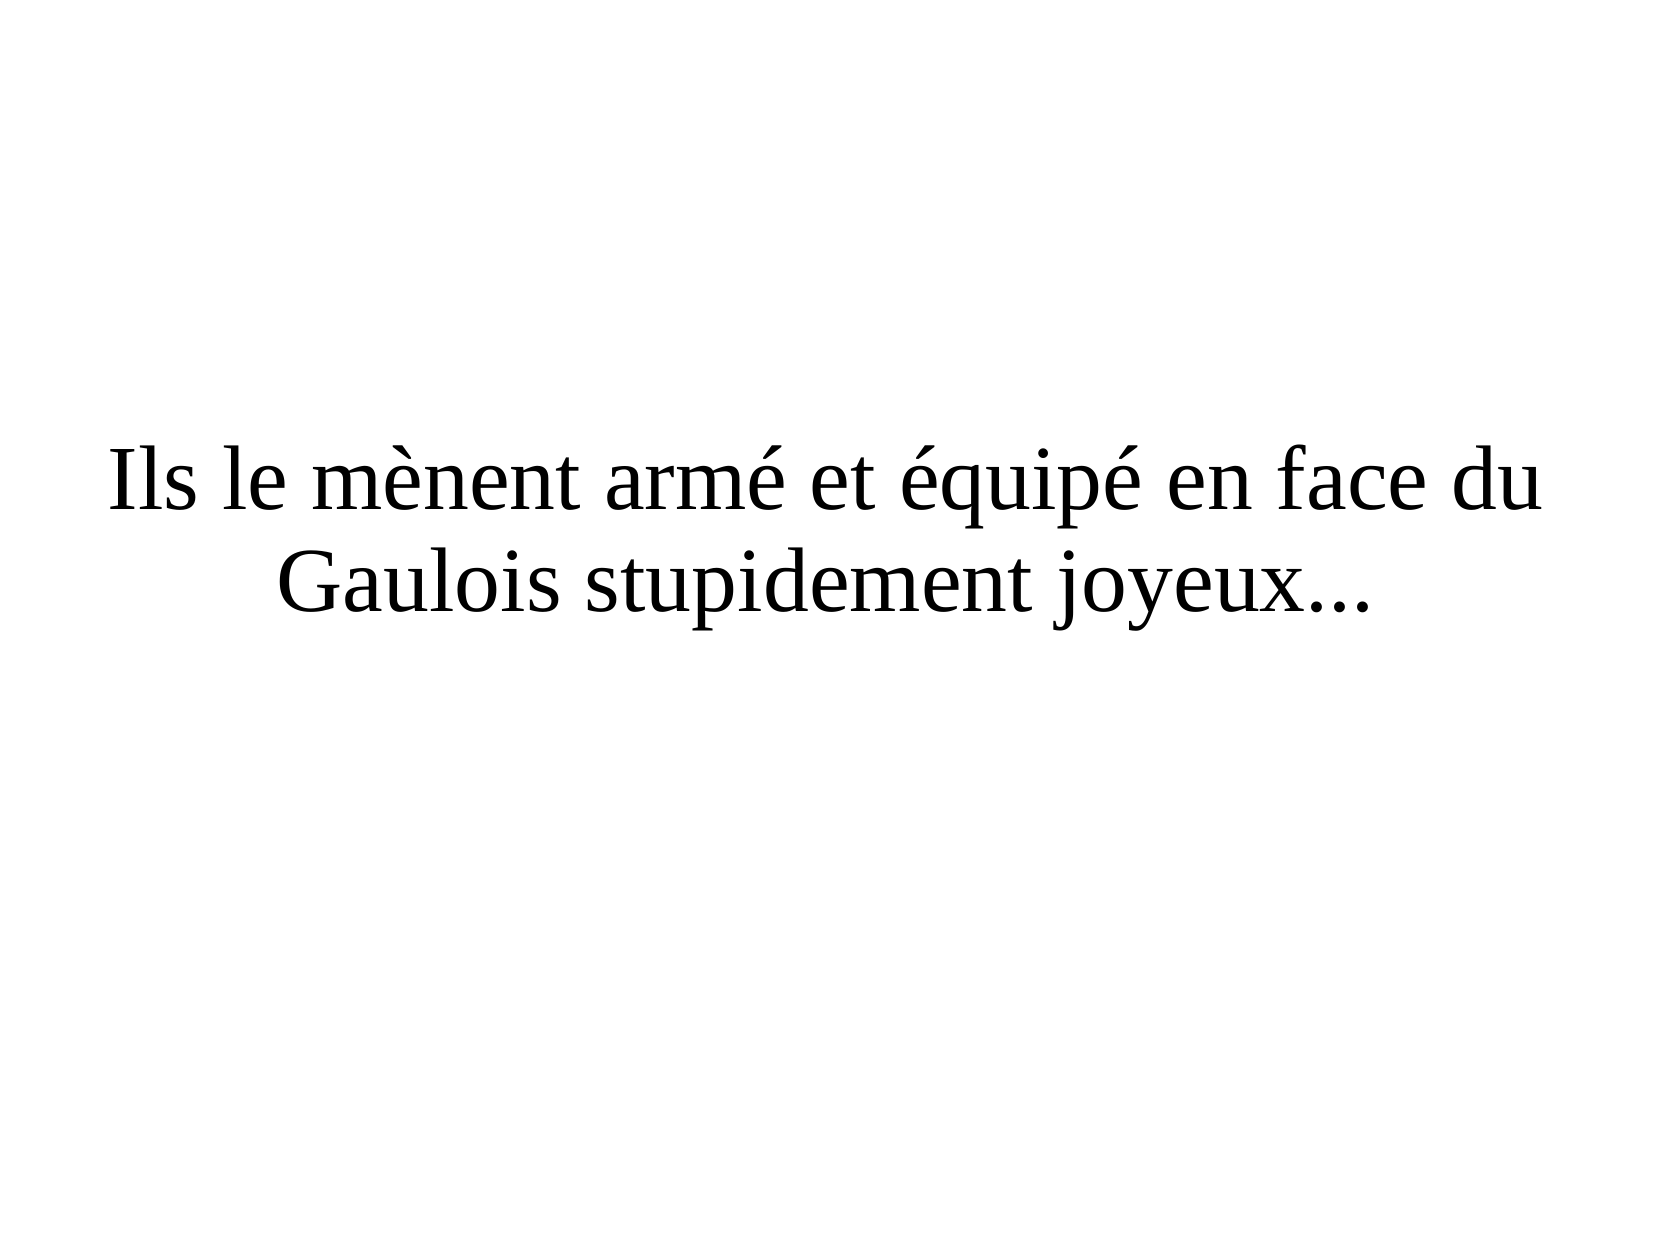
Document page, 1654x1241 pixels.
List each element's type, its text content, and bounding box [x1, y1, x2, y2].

subtitle Ils le mènent armé et équipé en face du Gaulois stupidement joyeux... [82, 49, 1571, 1010]
